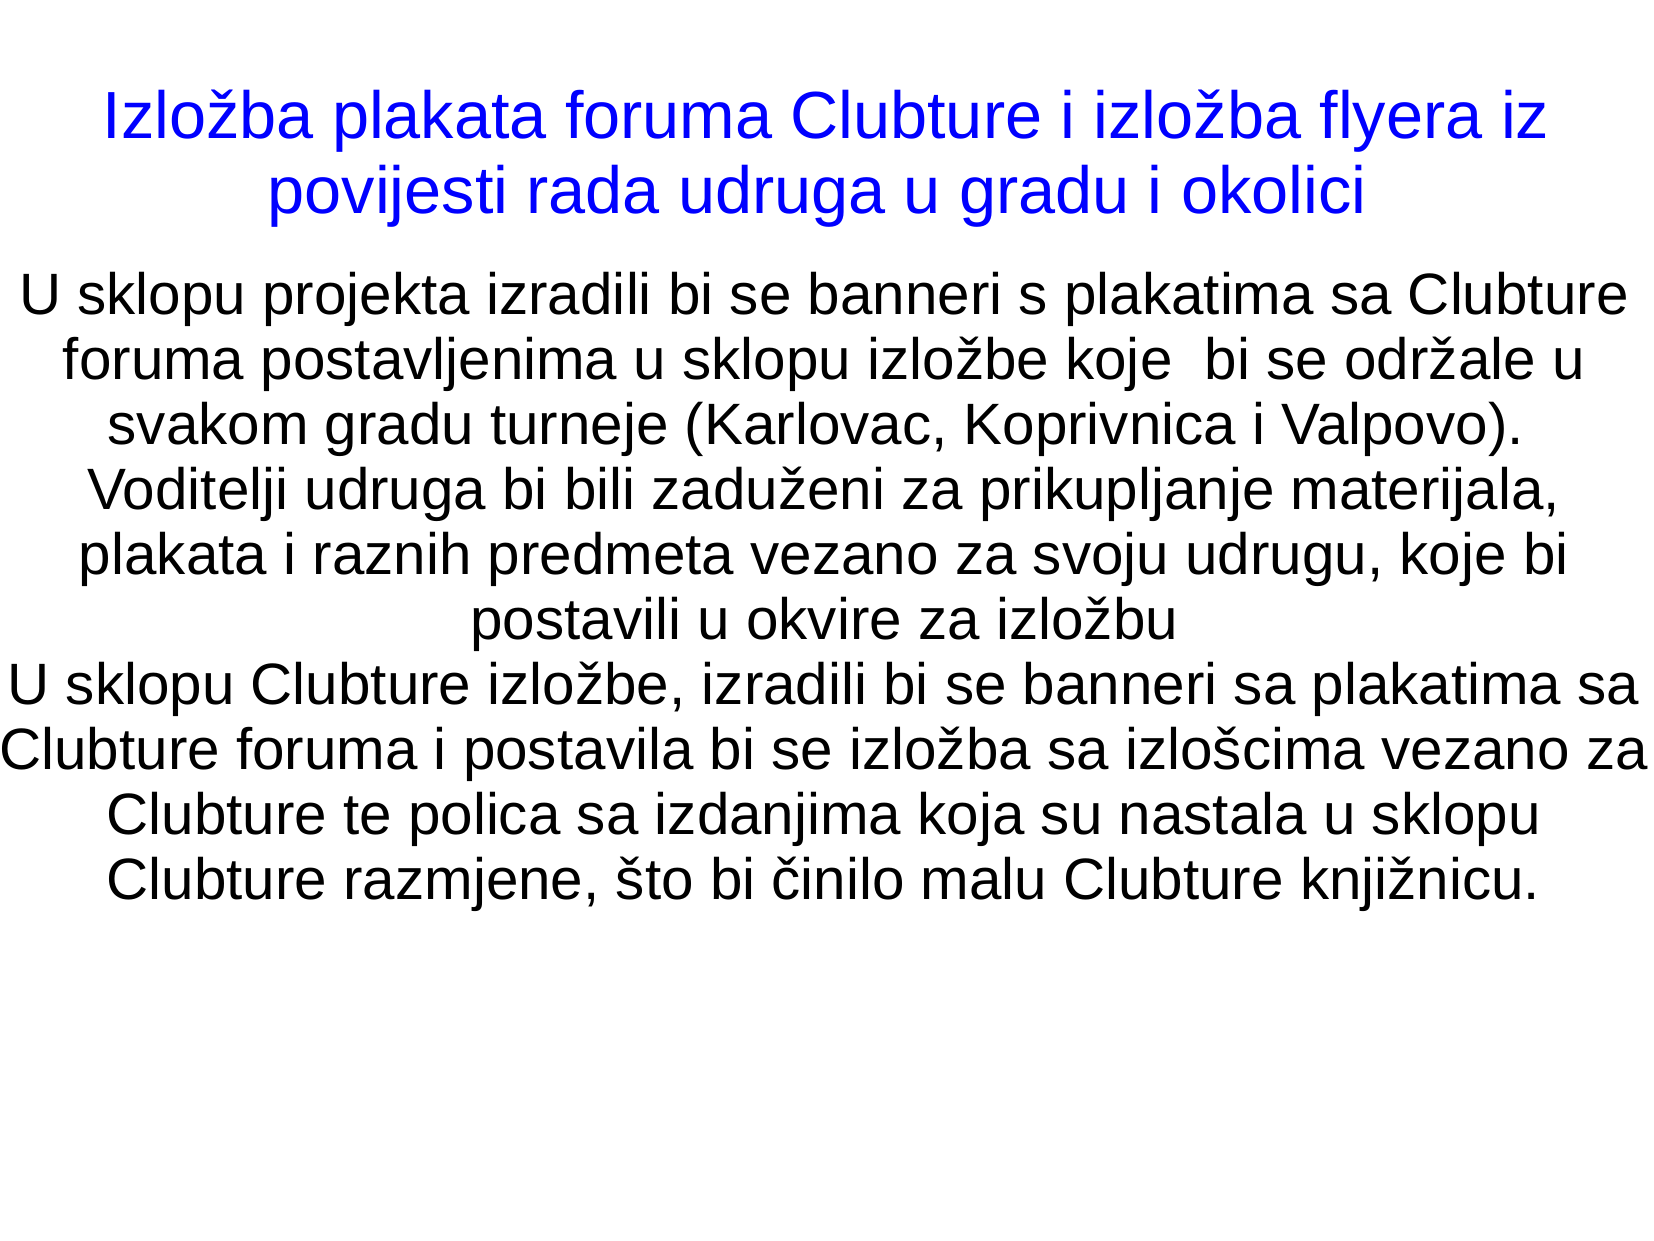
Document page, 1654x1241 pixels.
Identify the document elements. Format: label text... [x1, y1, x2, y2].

title Izložba plakata foruma Clubture i izložba flyera iz povijesti rada udruga u gradu i okolici [82, 49, 1571, 130]
text_box U sklopu projekta izradili bi se banneri s plakatima sa Clubture foruma postavljenima u sklopu izložbe koje bi se održale u svakom gradu turneje (Karlovac, Koprivnica i Valpovo). Voditelji udruga bi bili zaduženi za prikupljanje materijala, plakata i raznih predmeta vezano za svoju udrugu, koje bi postavili u okvire za izložbu U sklopu Clubture izložbe, izradili bi se banneri sa plakatima sa Clubture foruma i postavila bi se izložba sa izlošcima vezano za Clubture te polica sa izdanjima koja su nastala u sklopu Clubture razmjene, što bi činilo malu Clubture knjižnicu. [0, 130, 1652, 1043]
